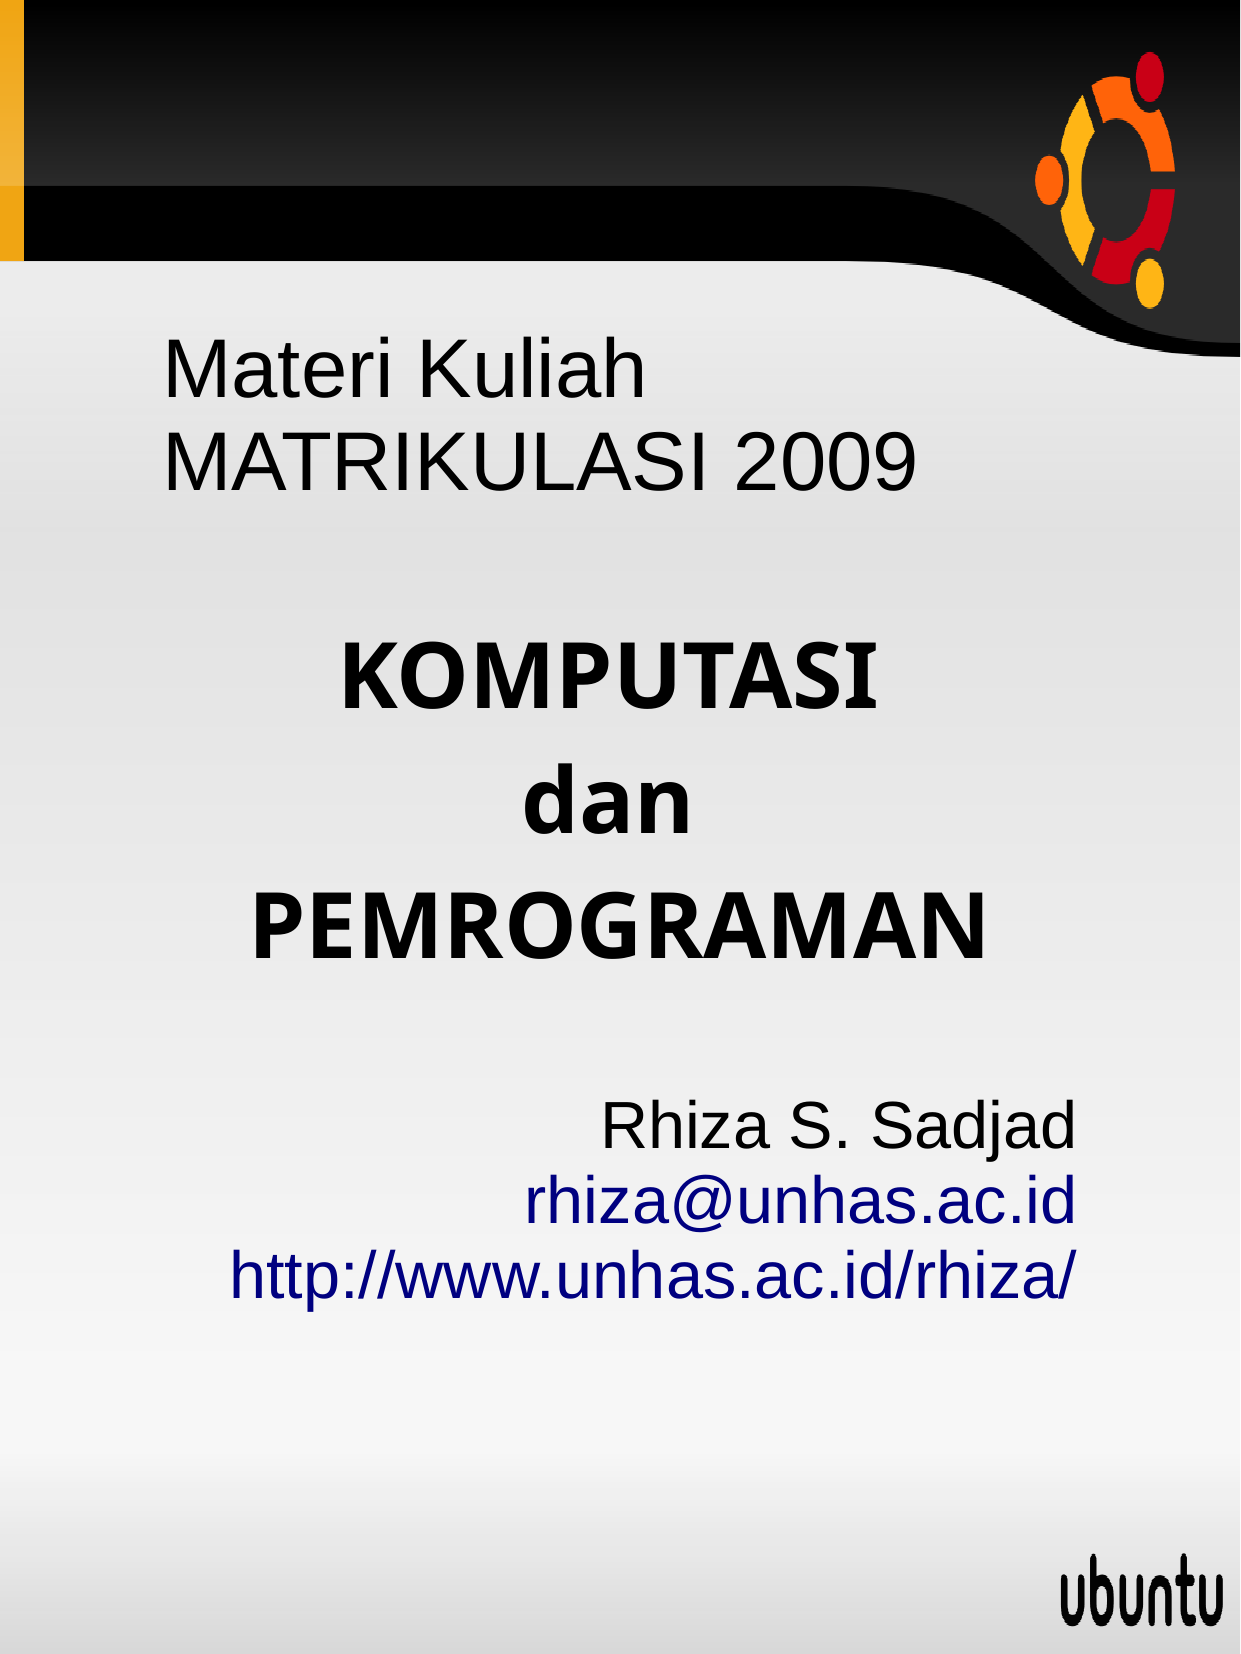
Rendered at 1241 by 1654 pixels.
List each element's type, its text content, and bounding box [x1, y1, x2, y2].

picture [0, 0, 1241, 1654]
text_box Materi Kuliah MATRIKULASI 2009 KOMPUTASI dan PEMROGRAMAN Rhiza S. Sadjad rhiza@unhas.ac.id http://www.unhas.ac.id/rhiza/ [147, 315, 1093, 1428]
